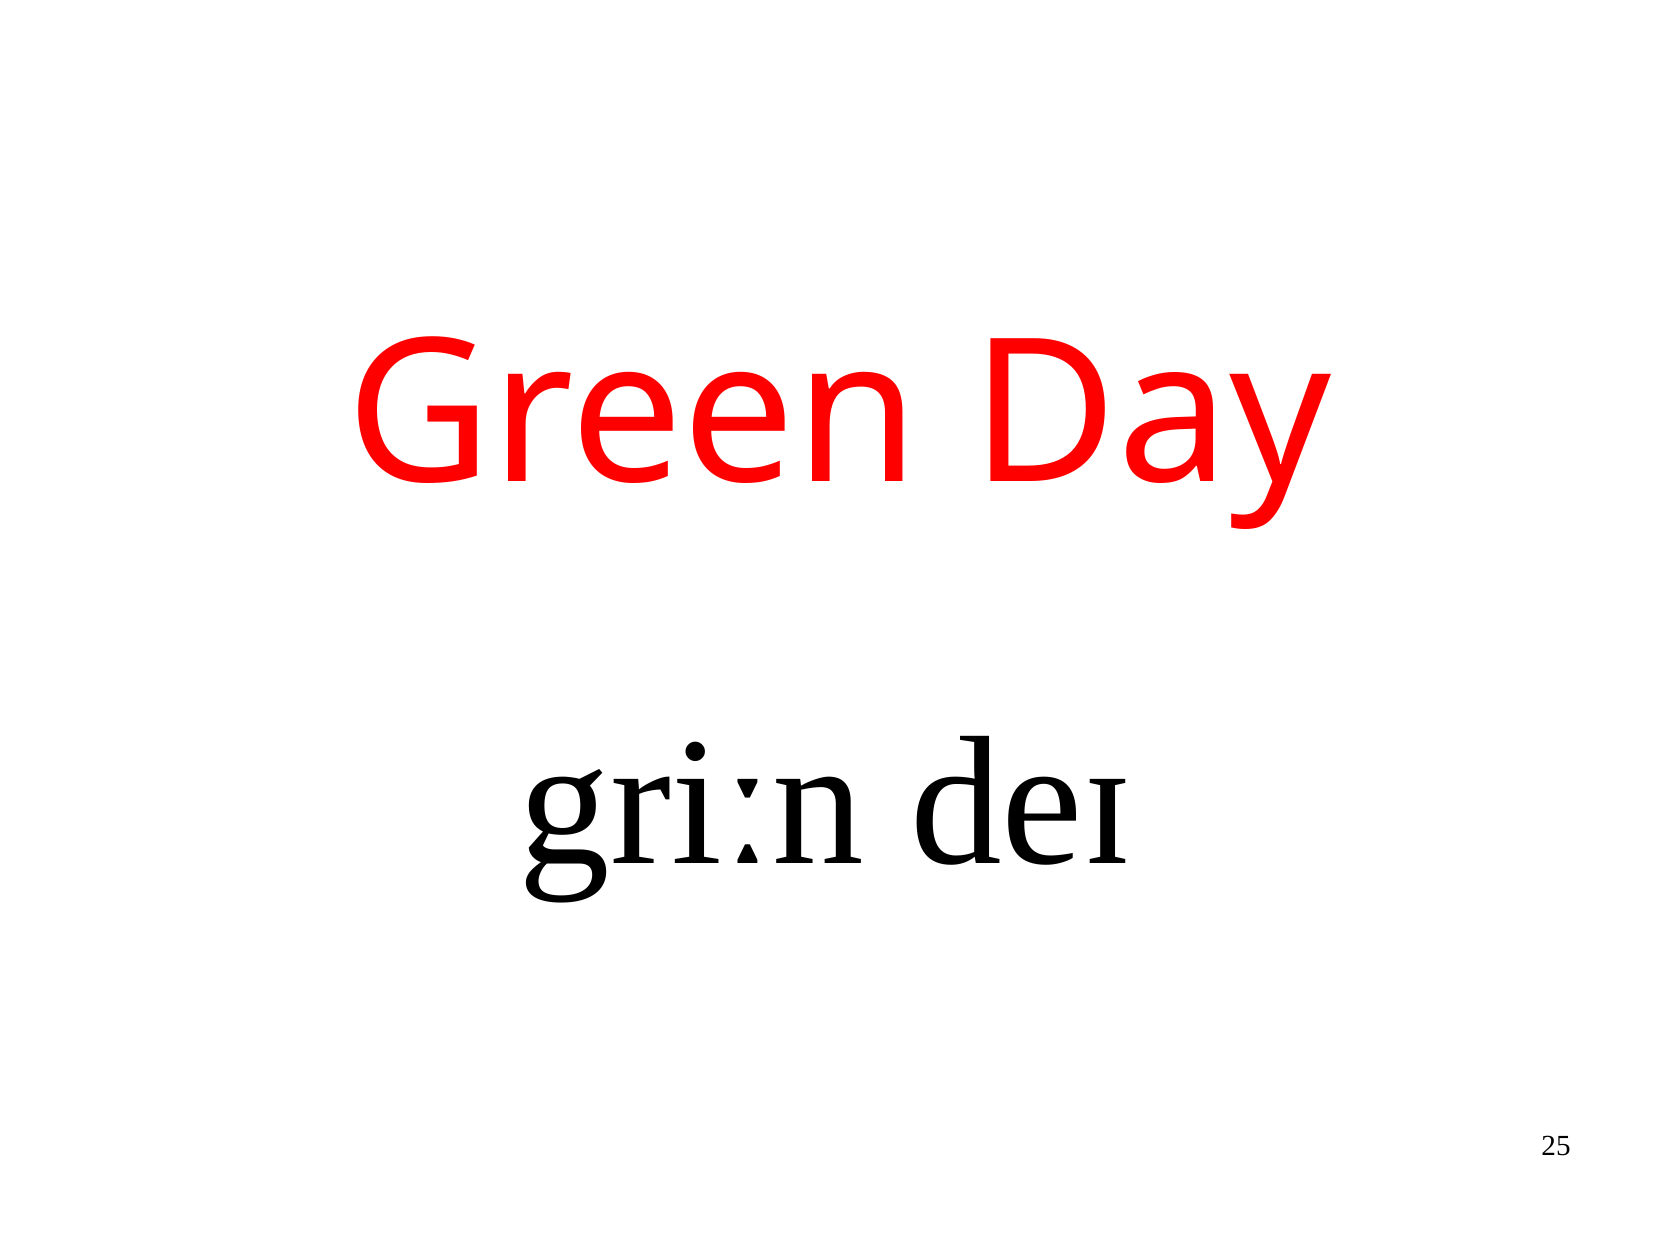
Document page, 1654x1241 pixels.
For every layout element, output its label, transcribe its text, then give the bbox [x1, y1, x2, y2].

text_box Green Day [82, 259, 1595, 475]
subtitle griːn deɪ [82, 475, 1571, 1109]
